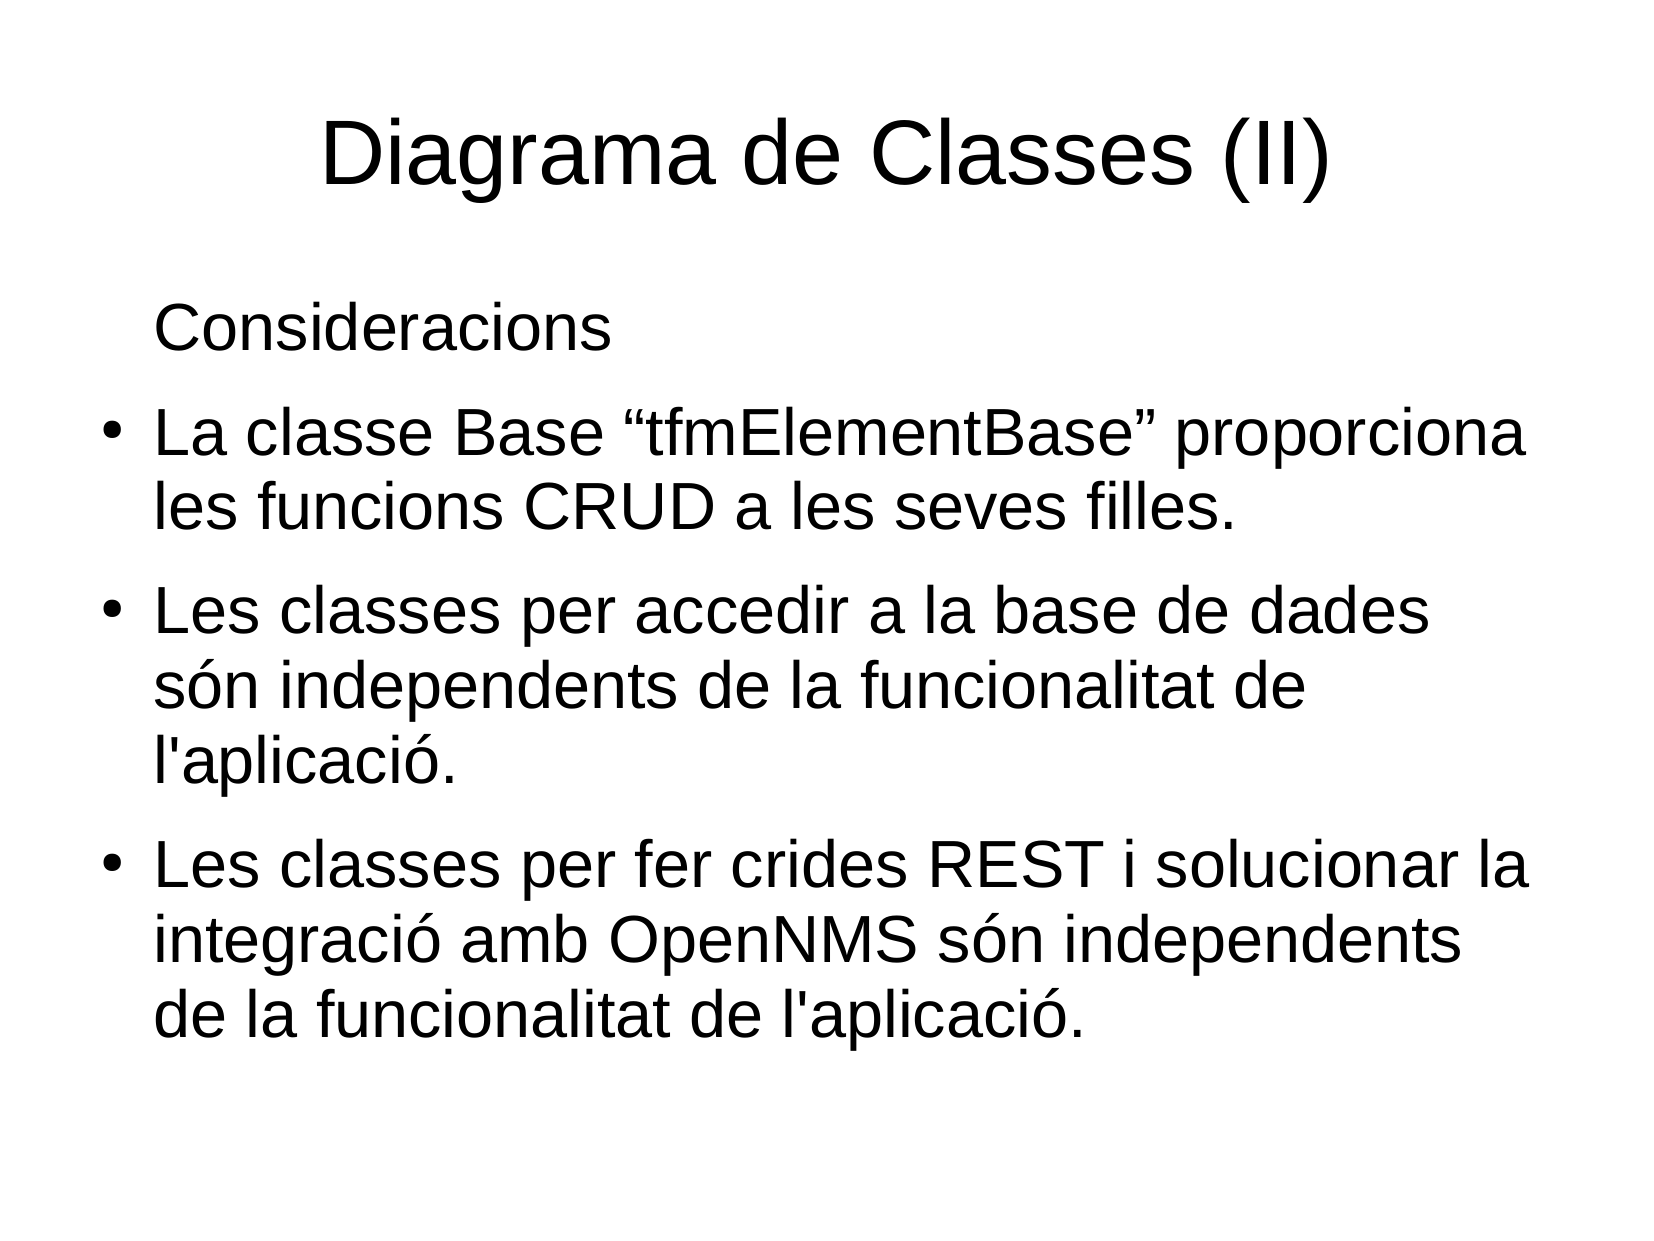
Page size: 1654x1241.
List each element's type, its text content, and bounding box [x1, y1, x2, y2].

list Consideracions La classe Base “tfmElementBase” proporciona les funcions CRUD a les seves filles. Les classes per accedir a la base de dades són independents de la funcionalitat de l'aplicació. Les classes per fer crides REST i solucionar la integració amb OpenNMS són independents de la funcionalitat de l'aplicació. [82, 290, 1538, 1010]
title Diagrama de Classes (II) [82, 49, 1571, 257]
